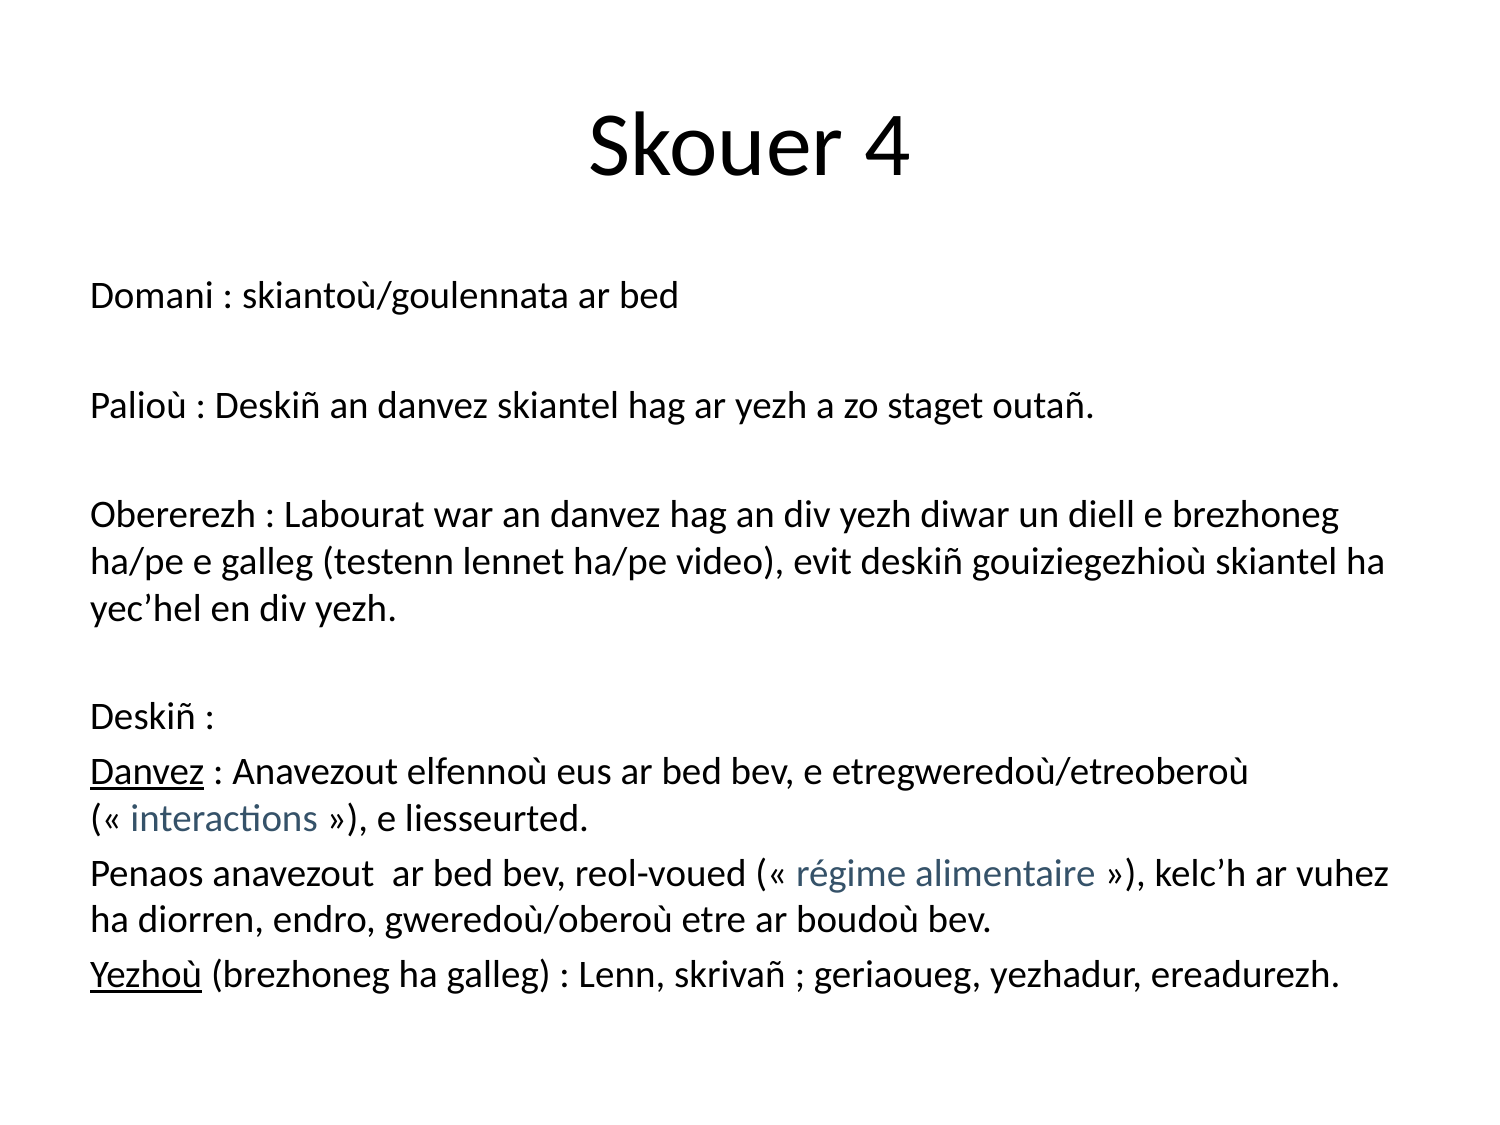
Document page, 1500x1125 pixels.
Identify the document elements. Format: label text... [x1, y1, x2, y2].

title Skouer 4 [75, 45, 1425, 233]
list Domani : skiantoù/goulennata ar bed Palioù : Deskiñ an danvez skiantel hag ar yezh a zo staget outañ. Obererezh : Labourat war an danvez hag an div yezh diwar un diell e brezhoneg ha/pe e galleg (testenn lennet ha/pe video), evit deskiñ gouiziegezhioù skiantel ha yec’hel en div yezh. Deskiñ : Danvez : Anavezout elfennoù eus ar bed bev, e etregweredoù/etreoberoù (« interactions »), e liesseurted. Penaos anavezout ar bed bev, reol-voued (« régime alimentaire »), kelc’h ar vuhez ha diorren, endro, gweredoù/oberoù etre ar boudoù bev. Yezhoù (brezhoneg ha galleg) : Lenn, skrivañ ; geriaoueg, yezhadur, ereadurezh. [75, 262, 1425, 1005]
